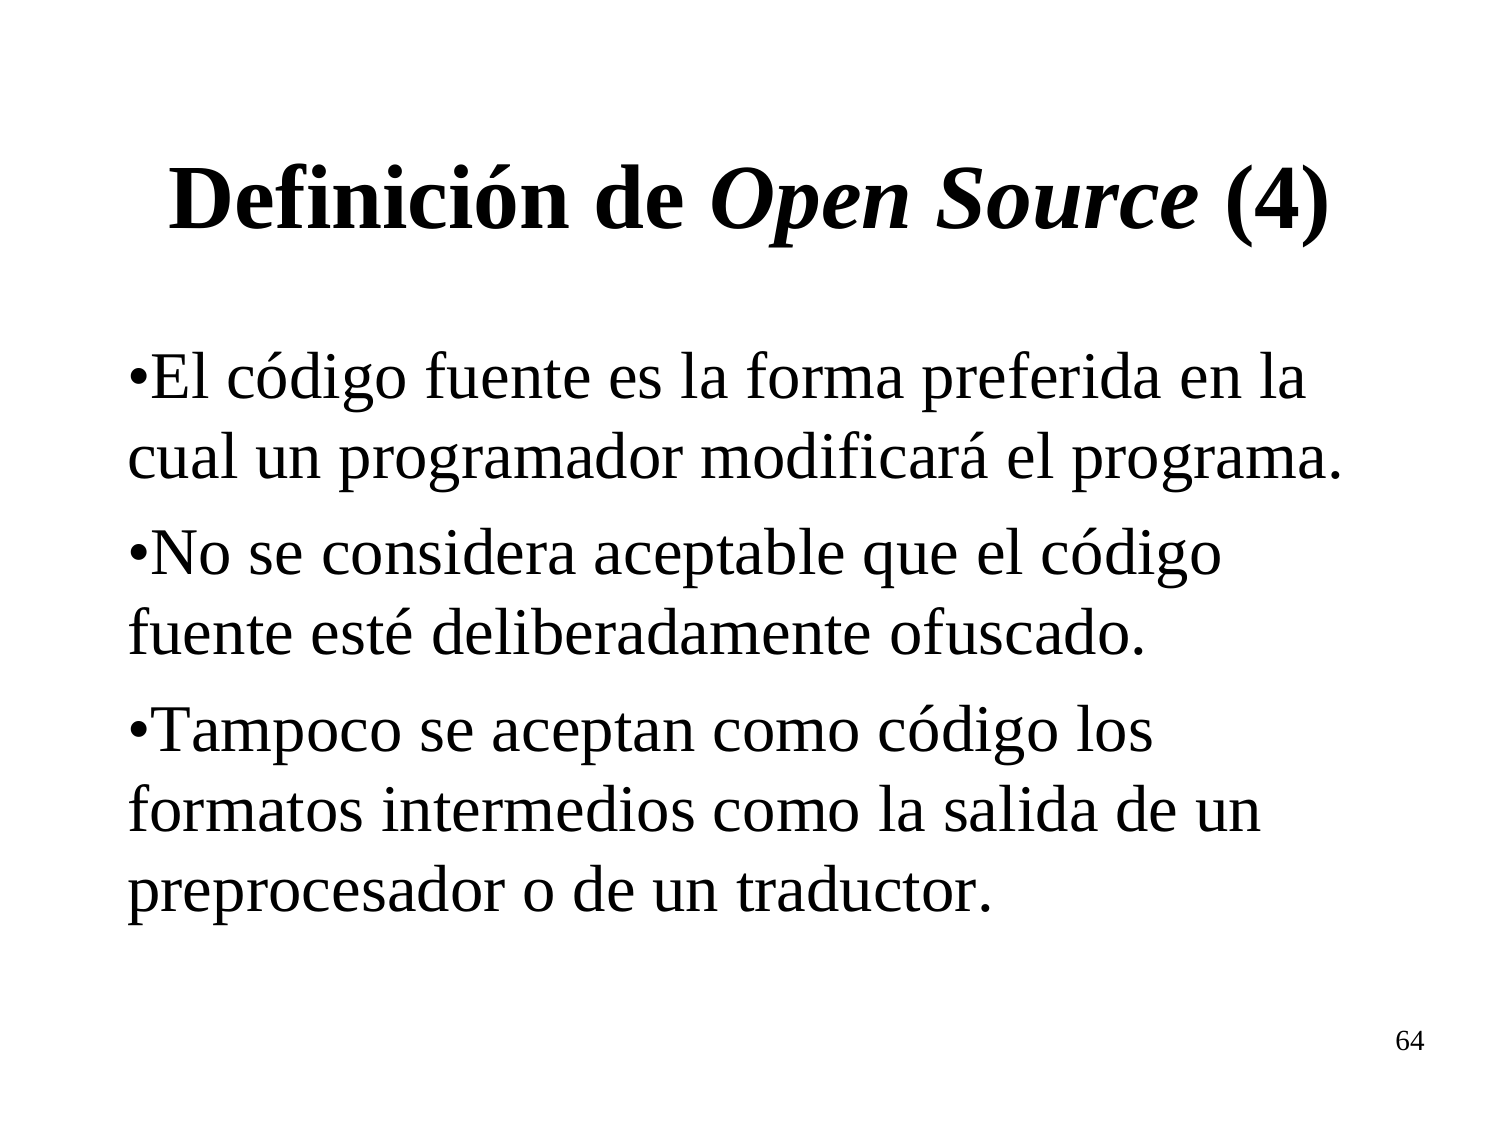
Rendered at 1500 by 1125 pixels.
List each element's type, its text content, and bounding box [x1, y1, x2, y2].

title Definición de Open Source (4) [112, 99, 1388, 288]
list El código fuente es la forma preferida en la cual un programador modificará el programa. No se considera aceptable que el código fuente esté deliberadamente ofuscado. Tampoco se aceptan como código los formatos intermedios como la salida de un preprocesador o de un traductor. [112, 324, 1388, 1000]
